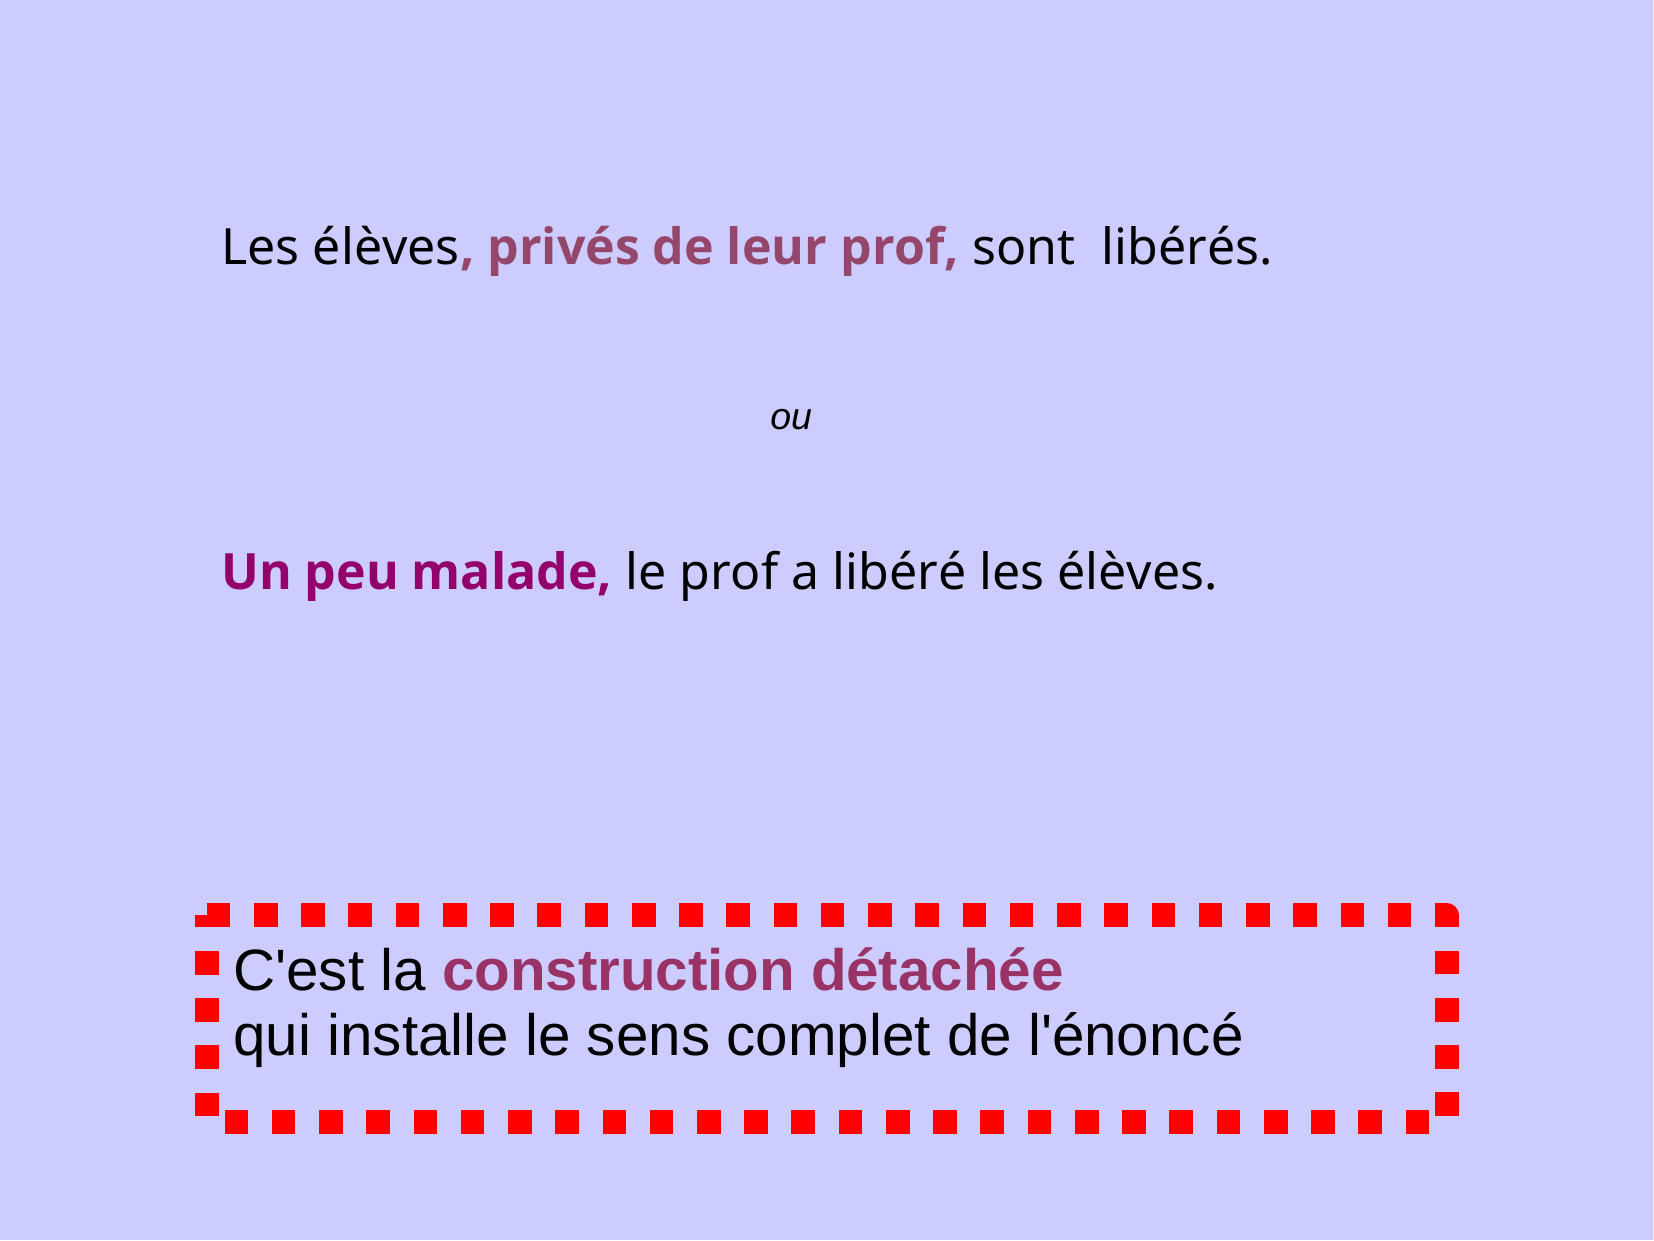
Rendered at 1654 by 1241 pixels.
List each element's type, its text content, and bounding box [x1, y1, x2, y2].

text_box Les élèves, privés de leur prof, sont libérés. [206, 197, 1418, 296]
text_box C'est la construction détachée qui installe le sens complet de l'énoncé [206, 915, 1447, 1123]
text_box Un peu malade, le prof a libéré les élèves. [206, 521, 1418, 621]
text_box ou [755, 385, 827, 443]
